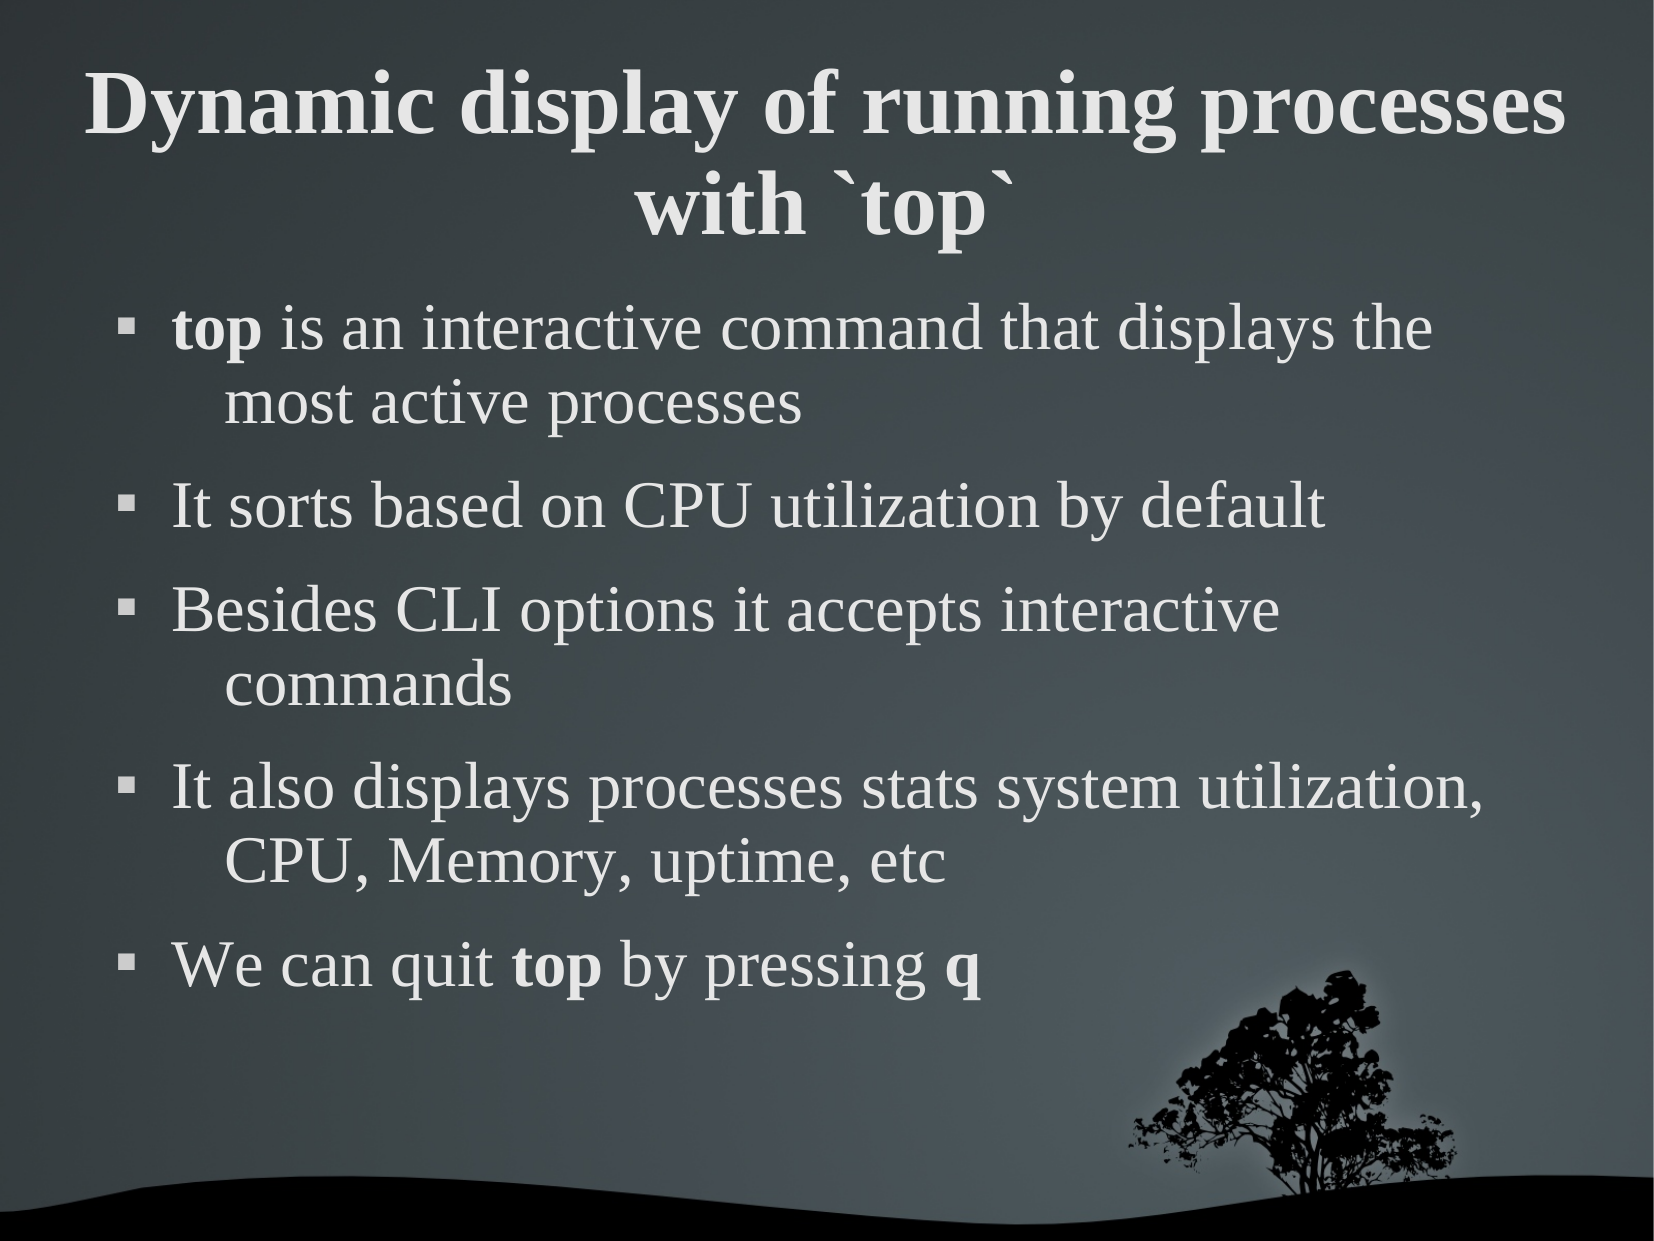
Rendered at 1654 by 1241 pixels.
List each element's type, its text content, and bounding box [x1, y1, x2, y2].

list top is an interactive command that displays the most active processes It sorts based on CPU utilization by default Besides CLI options it accepts interactive commands It also displays processes stats system utilization, CPU, Memory, uptime, etc We can quit top by pressing q [82, 290, 1571, 1223]
picture [0, 0, 1654, 1241]
title Dynamic display of running processes with `top` [82, 33, 1571, 273]
